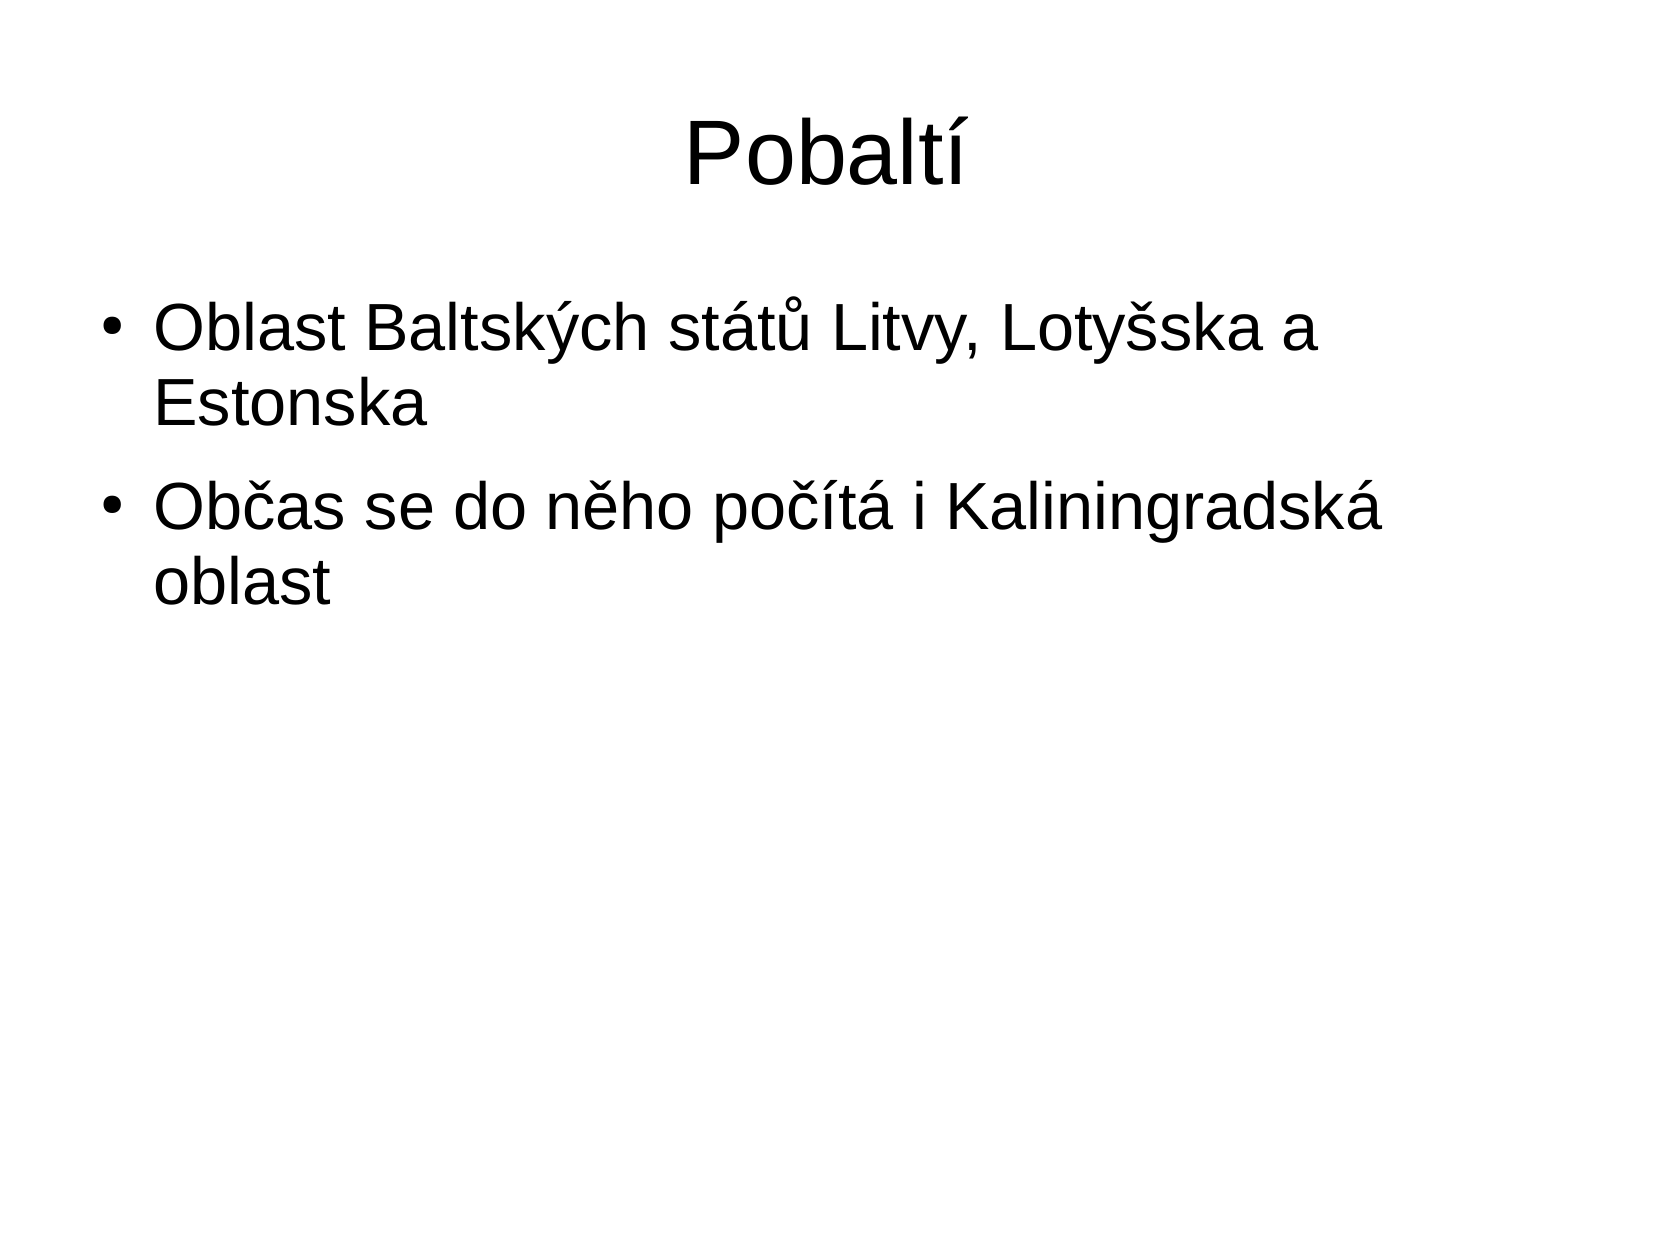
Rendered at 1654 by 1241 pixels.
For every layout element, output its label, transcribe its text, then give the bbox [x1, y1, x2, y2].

list Oblast Baltských států Litvy, Lotyšska a Estonska Občas se do něho počítá i Kaliningradská oblast [82, 290, 1571, 1109]
title Pobaltí [82, 49, 1571, 257]
